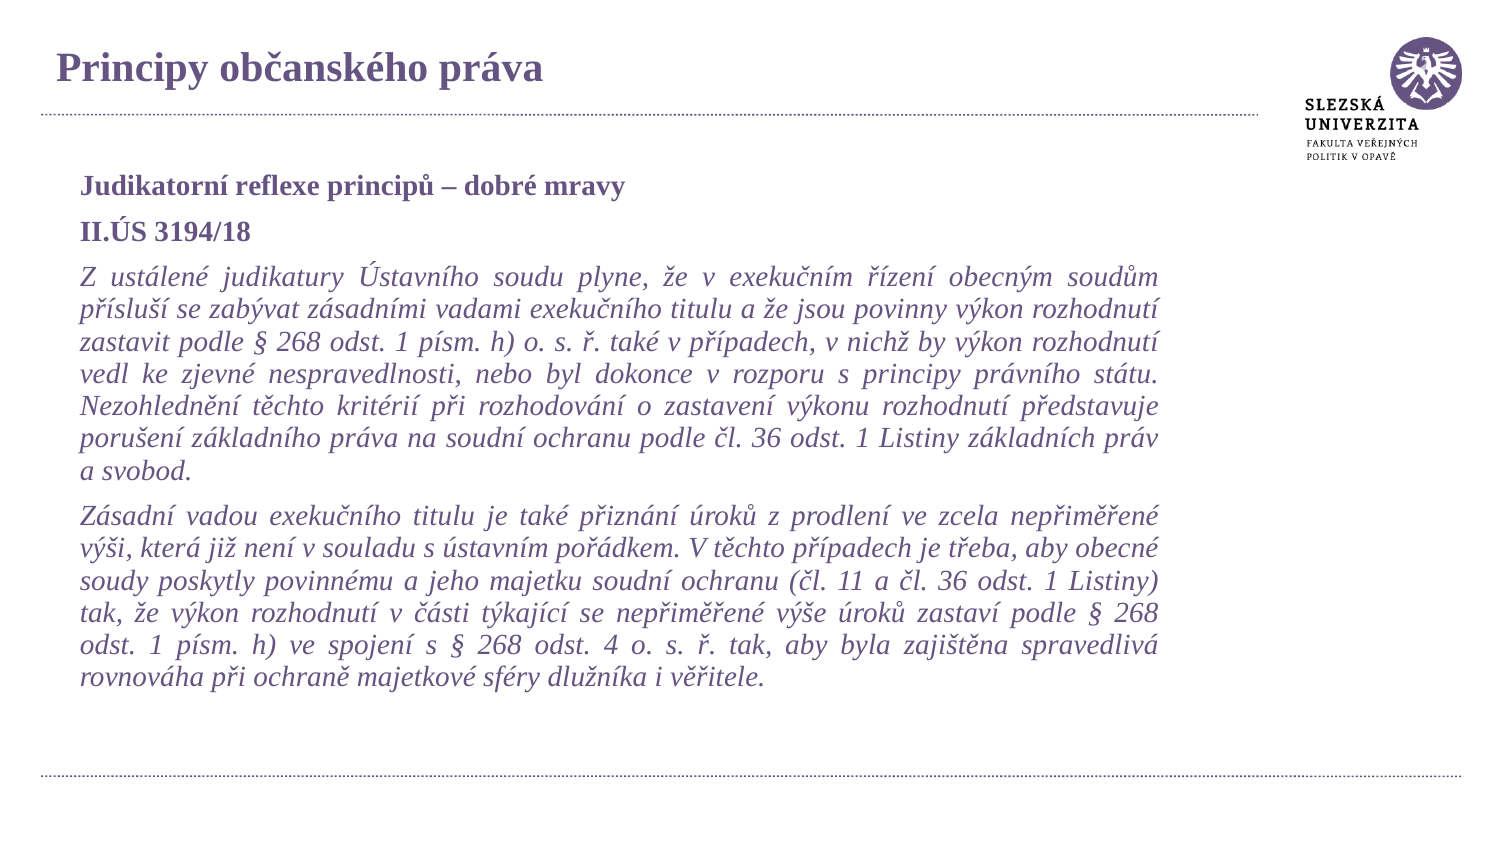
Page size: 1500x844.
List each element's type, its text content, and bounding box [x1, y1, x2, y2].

text_box Judikatorní reflexe principů – dobré mravy II.ÚS 3194/18 Z ustálené judikatury Ústavního soudu plyne, že v exekučním řízení obecným soudům přísluší se zabývat zásadními vadami exekučního titulu a že jsou povinny výkon rozhodnutí zastavit podle § 268 odst. 1 písm. h) o. s. ř. také v případech, v nichž by výkon rozhodnutí vedl ke zjevné nespravedlnosti, nebo byl dokonce v rozporu s principy právního státu. Nezohlednění těchto kritérií při rozhodování o zastavení výkonu rozhodnutí představuje porušení základního práva na soudní ochranu podle čl. 36 odst. 1 Listiny základních práv a svobod. Zásadní vadou exekučního titulu je také přiznání úroků z prodlení ve zcela nepřiměřené výši, která již není v souladu s ústavním pořádkem. V těchto případech je třeba, aby obecné soudy poskytly povinnému a jeho majetku soudní ochranu (čl. 11 a čl. 36 odst. 1 Listiny) tak, že výkon rozhodnutí v části týkající se nepřiměřené výše úroků zastaví podle § 268 odst. 1 písm. h) ve spojení s § 268 odst. 4 o. s. ř. tak, aby byla zajištěna spravedlivá rovnováha při ochraně majetkové sféry dlužníka i věřitele. [64, 161, 1176, 753]
title Principy občanského práva [41, 32, 1095, 116]
